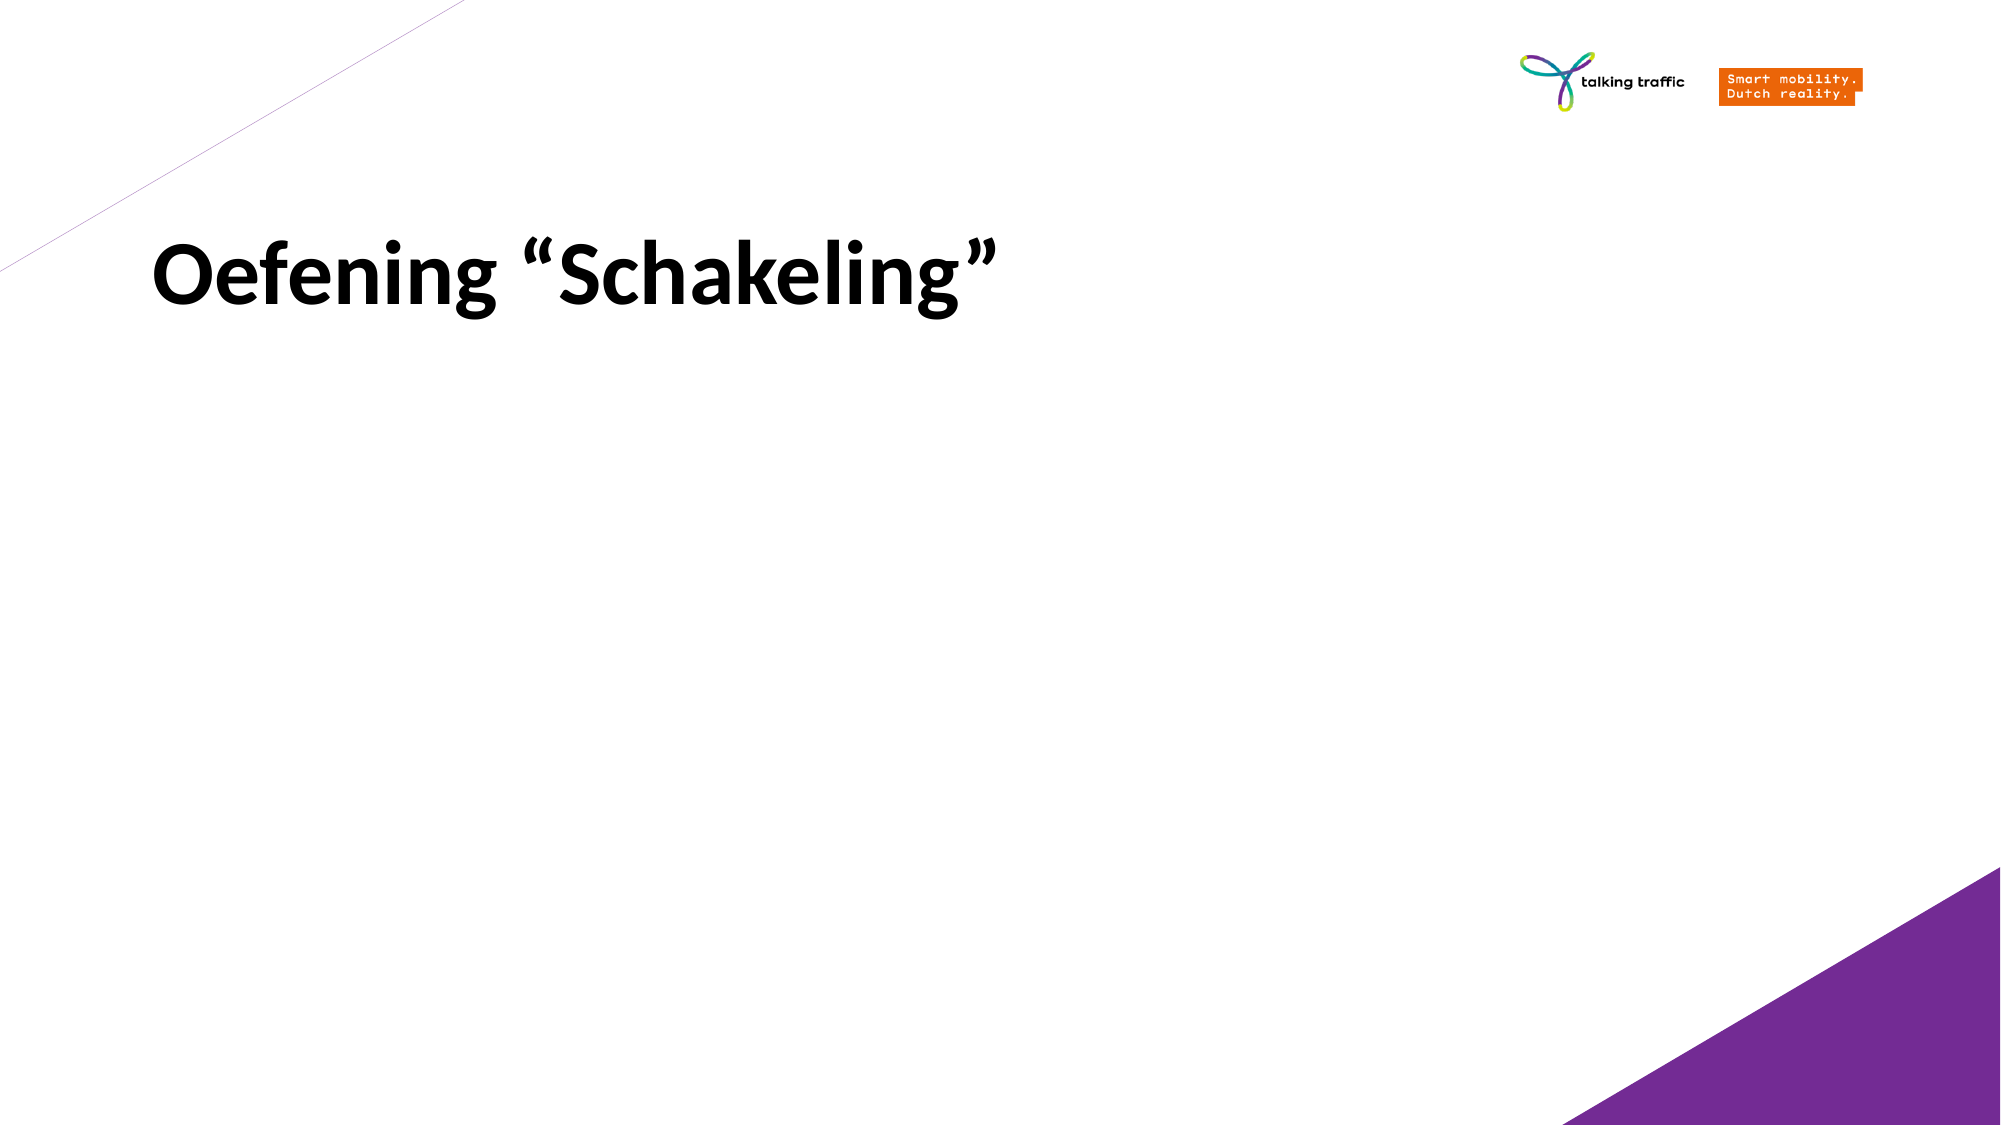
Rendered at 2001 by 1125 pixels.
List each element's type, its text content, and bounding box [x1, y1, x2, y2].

title Oefening “Schakeling” [137, 165, 1863, 332]
text_box 45 [1412, 1042, 1863, 1103]
